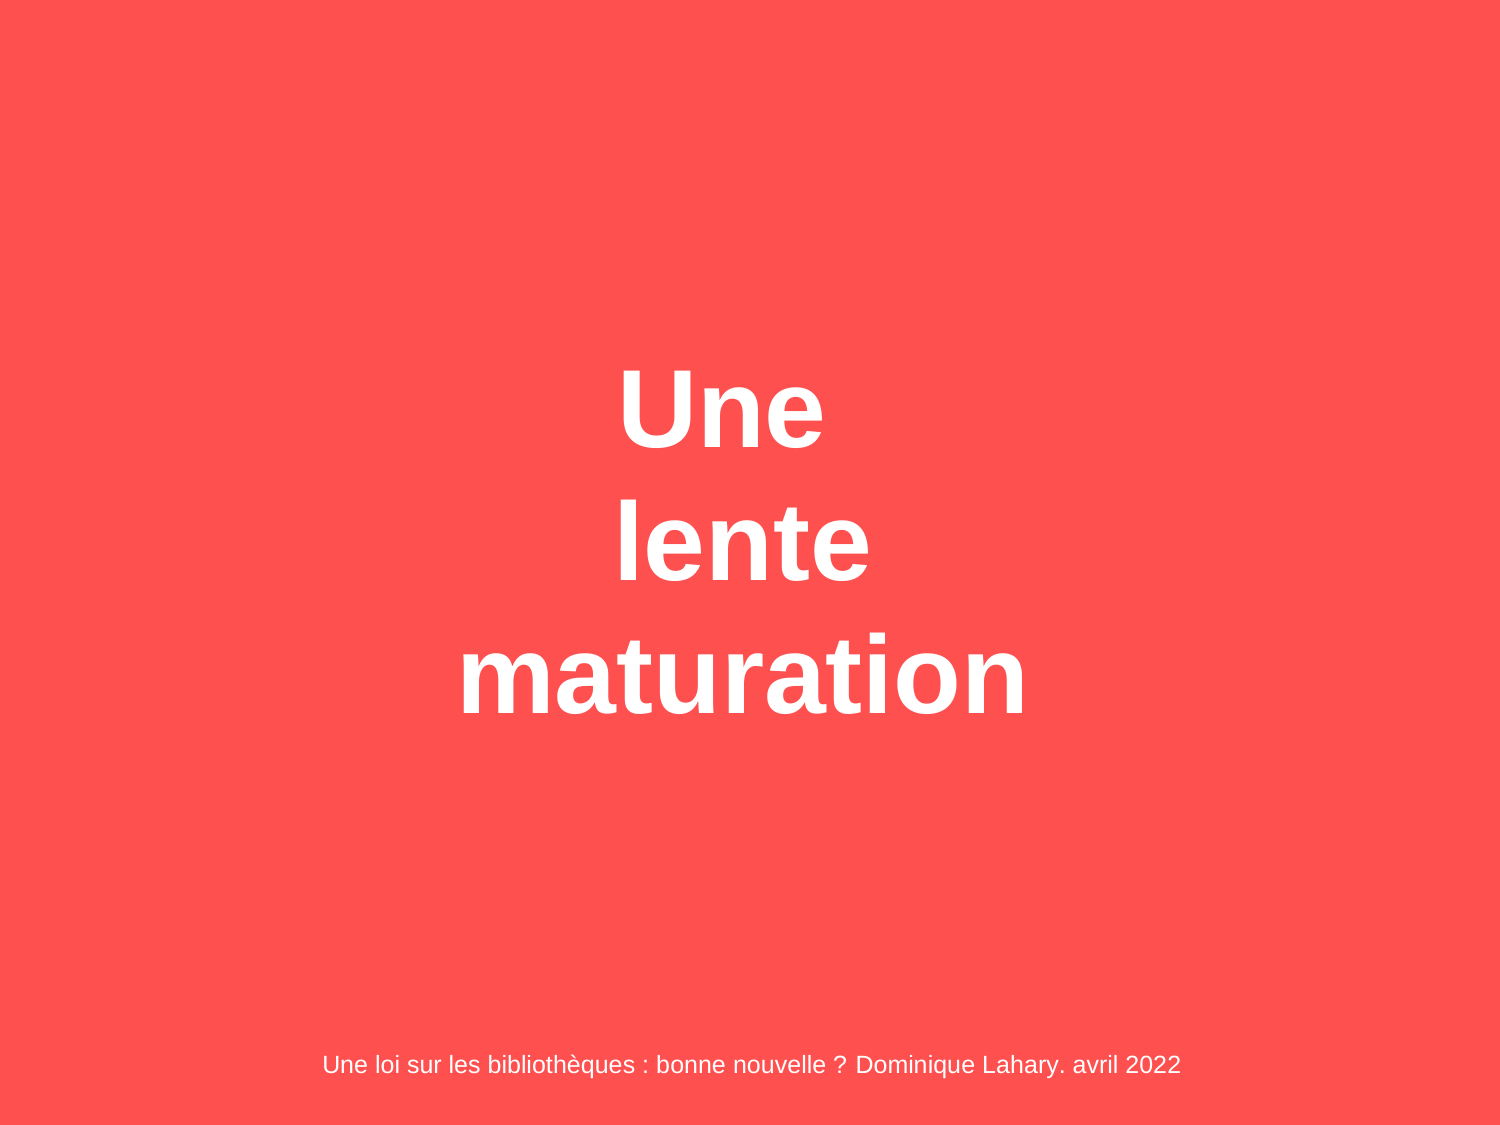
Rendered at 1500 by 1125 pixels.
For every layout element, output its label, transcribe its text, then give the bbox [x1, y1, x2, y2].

text_box Une loi sur les bibliothèques : bonne nouvelle ? Dominique Lahary. avril 2022 [52, 1041, 1453, 1117]
list Une lente maturation [53, 113, 1391, 847]
